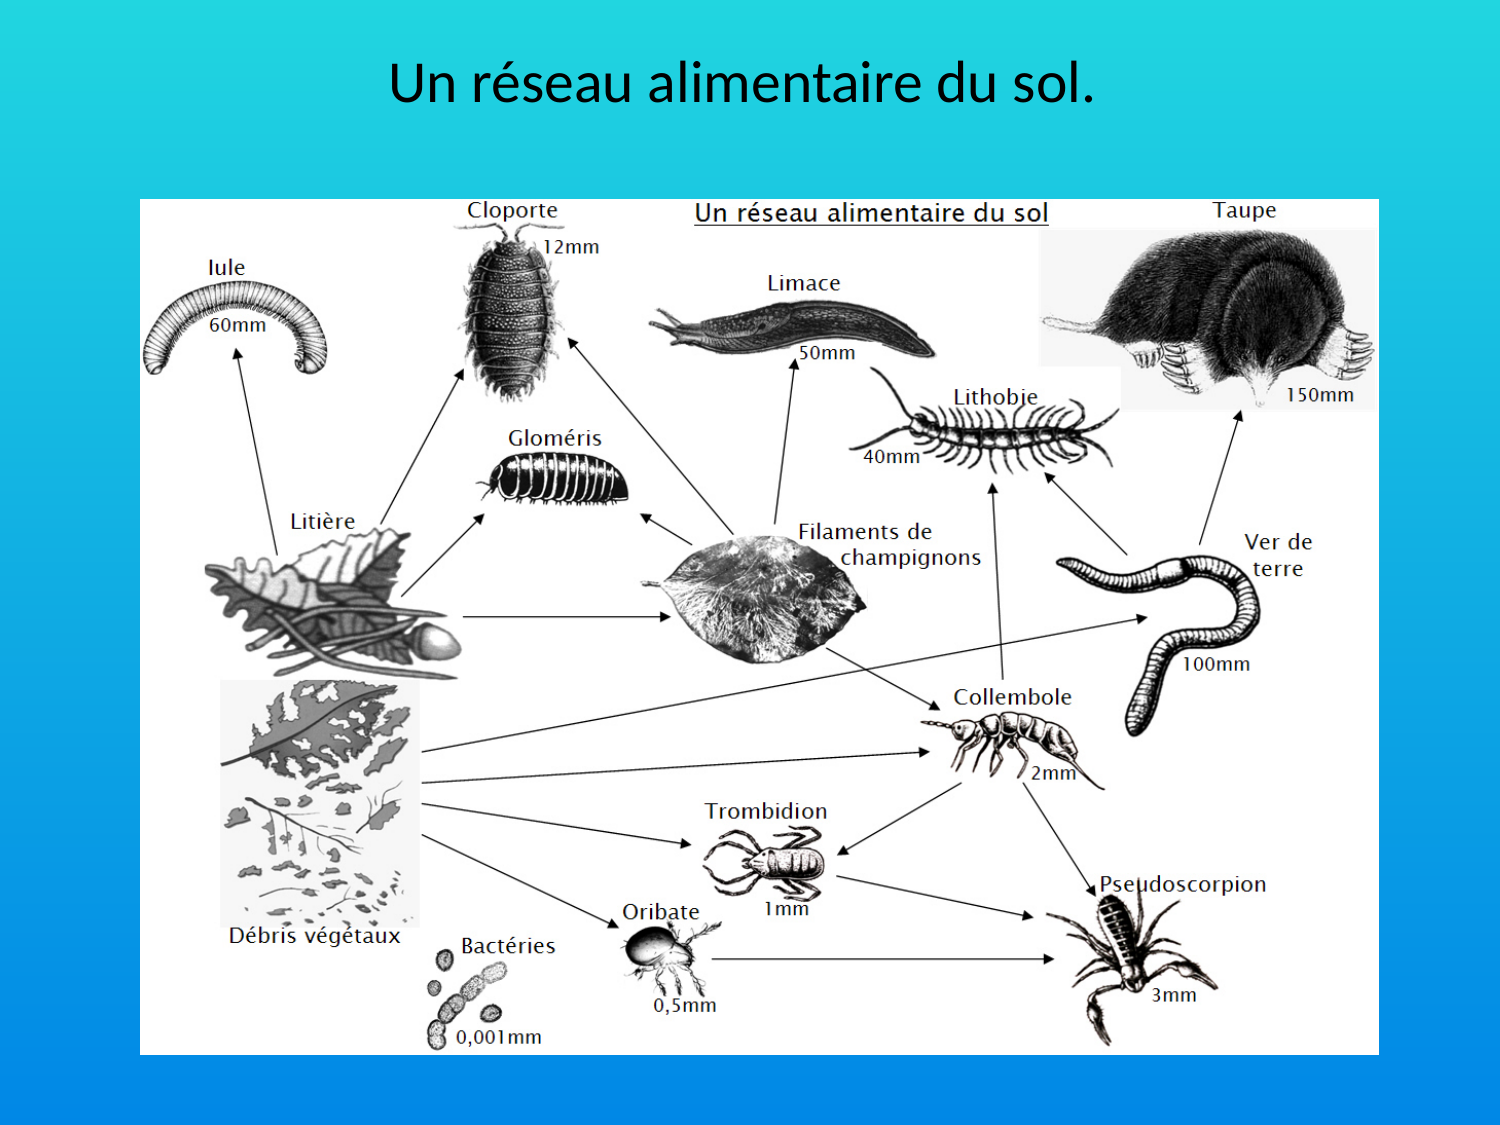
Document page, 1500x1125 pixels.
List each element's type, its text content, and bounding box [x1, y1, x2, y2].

title Un réseau alimentaire du sol. [105, 35, 1381, 123]
picture [0, 199, 1500, 1055]
